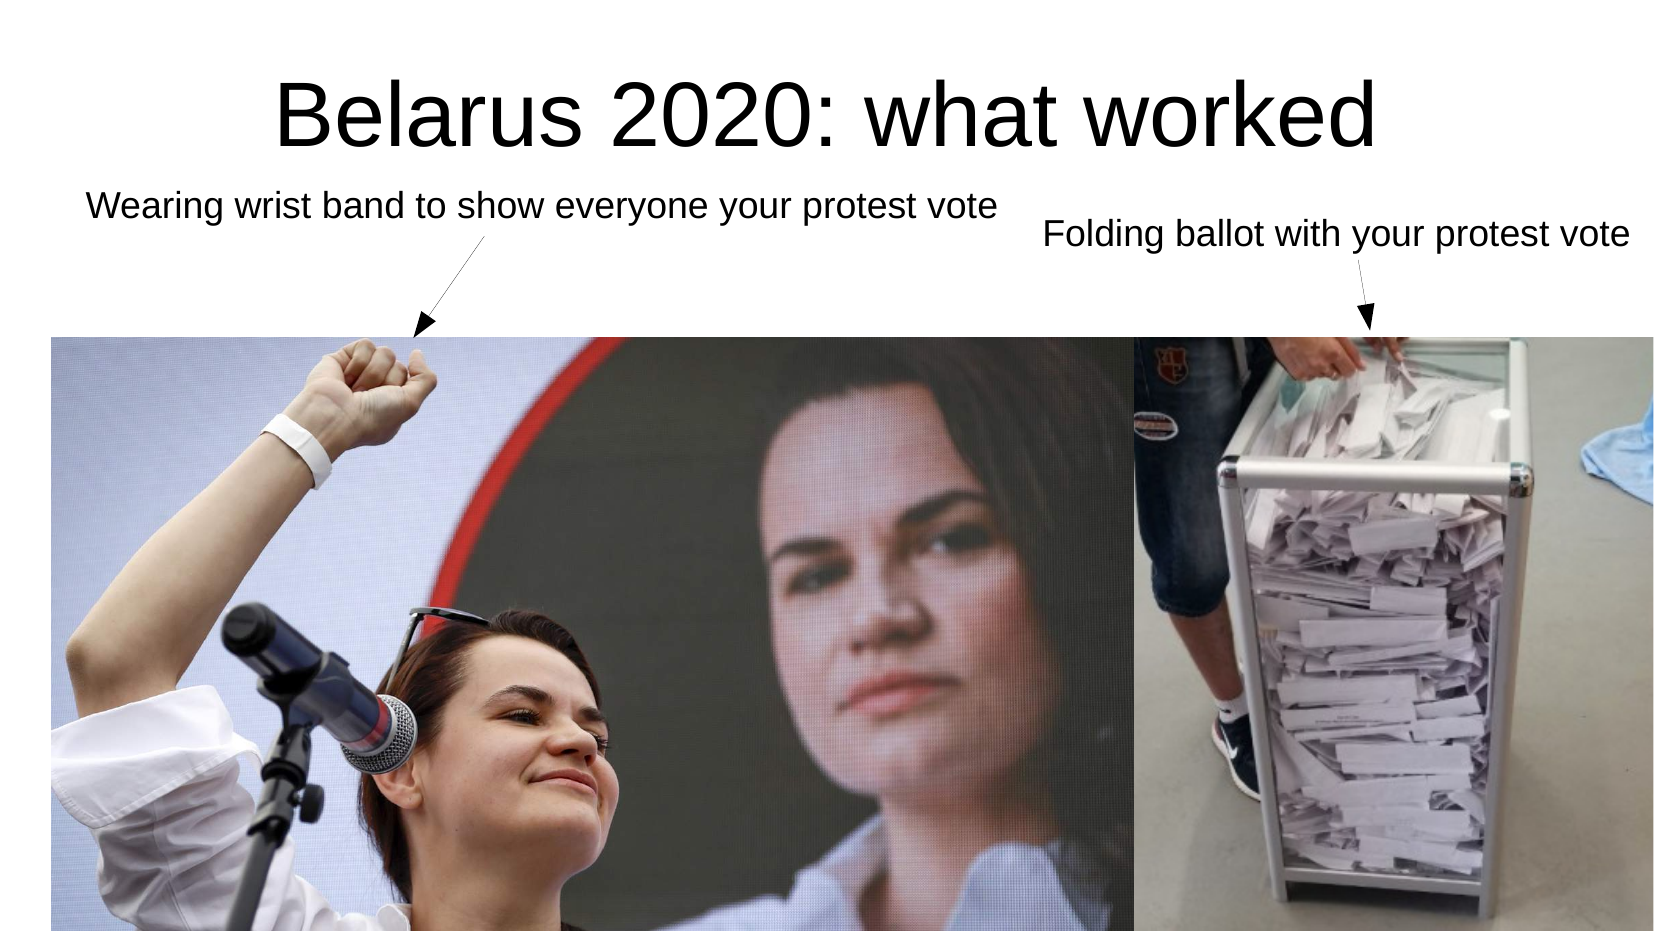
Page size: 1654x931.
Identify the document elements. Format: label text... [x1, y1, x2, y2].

text_box Folding ballot with your protest vote [1027, 204, 1654, 267]
picture [51, 337, 1654, 931]
text_box Wearing wrist band to show everyone your protest vote [70, 177, 1063, 245]
title Belarus 2020: what worked [82, 37, 1571, 193]
